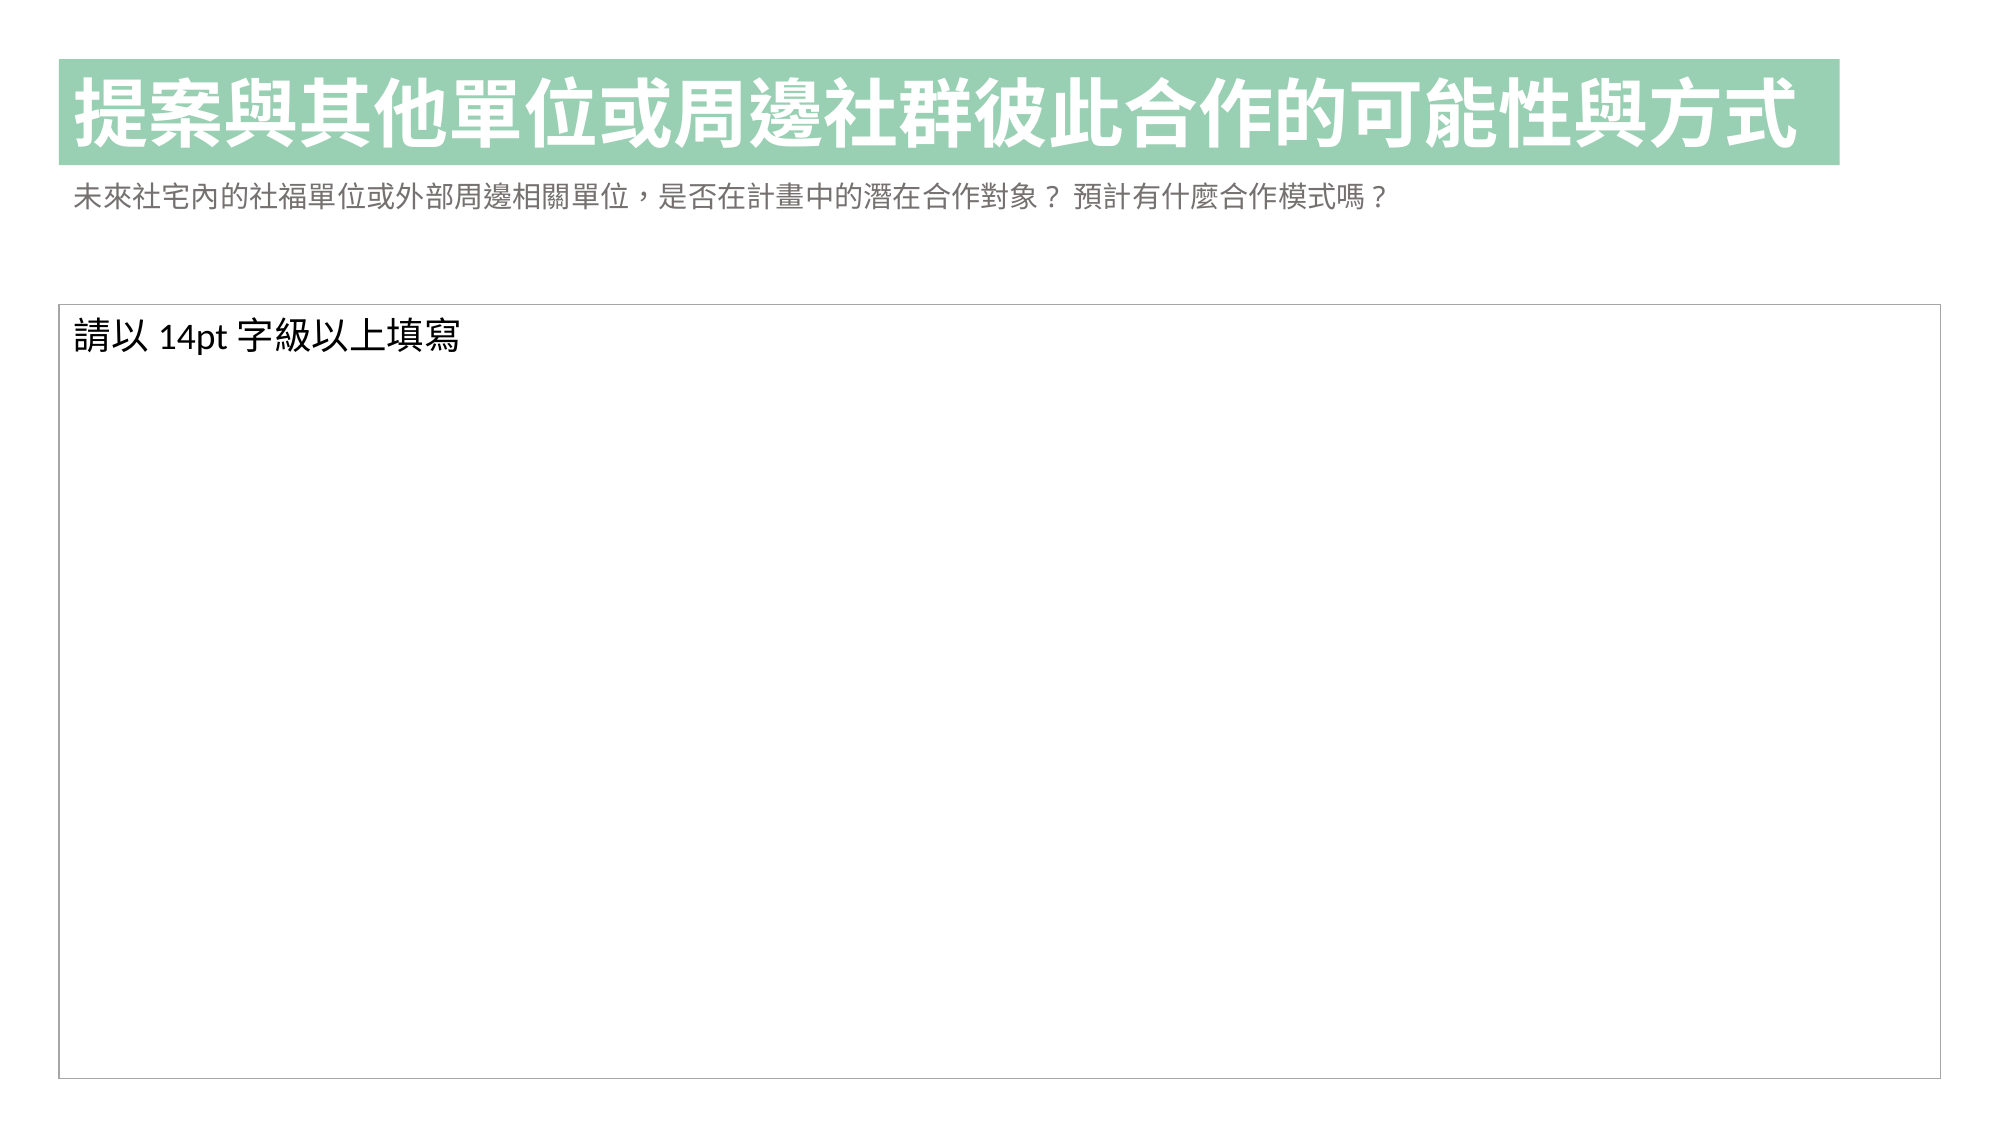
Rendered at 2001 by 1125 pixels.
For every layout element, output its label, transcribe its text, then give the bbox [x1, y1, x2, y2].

text_box 提案與其他單位或周邊社群彼此合作的可能性與方式 [58, 59, 1840, 166]
text_box 未來社宅內的社福單位或外部周邊相關單位，是否在計畫中的潛在合作對象? 預計有什麼合作模式嗎? [58, 171, 1949, 222]
text_box 請以14pt字級以上填寫 [58, 304, 1941, 1079]
